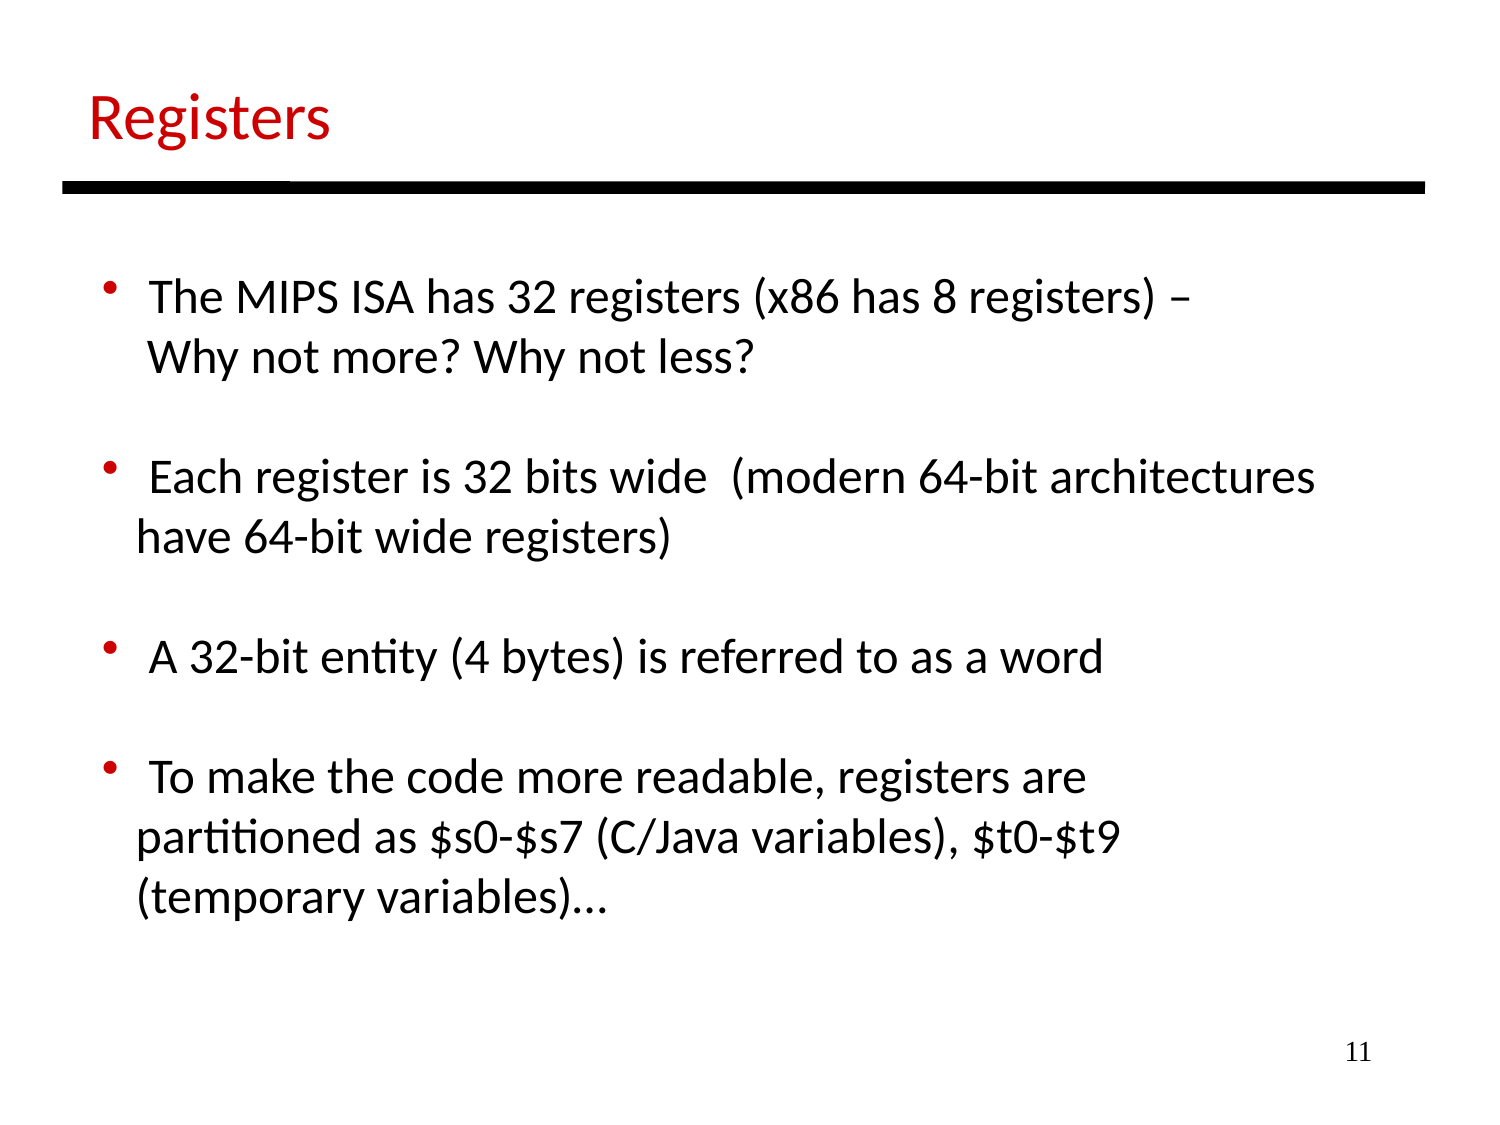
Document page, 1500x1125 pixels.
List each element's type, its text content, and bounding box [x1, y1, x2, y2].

slide_number <number> [1074, 1025, 1388, 1100]
text_box The MIPS ISA has 32 registers (x86 has 8 registers) – Why not more? Why not less? Each register is 32 bits wide (modern 64-bit architectures have 64-bit wide registers) A 32-bit entity (4 bytes) is referred to as a word To make the code more readable, registers are partitioned as $s0-$s7 (C/Java variables), $t0-$t9 (temporary variables)… [87, 256, 1332, 932]
text_box Registers [73, 65, 347, 160]
